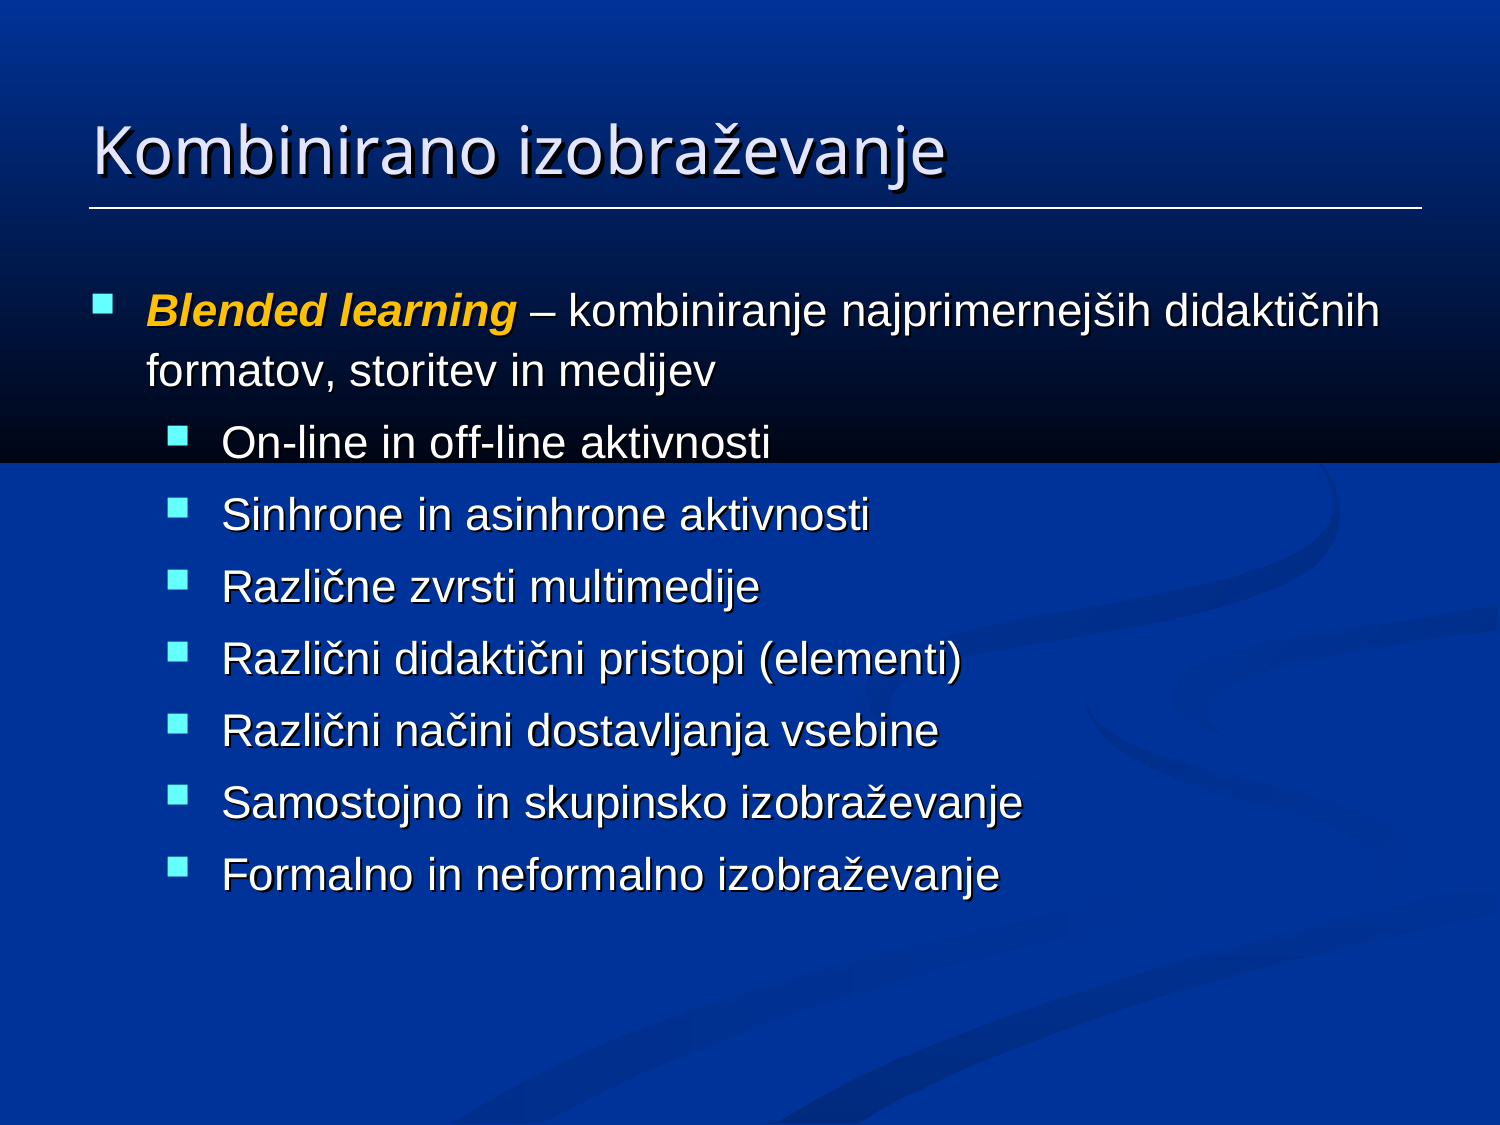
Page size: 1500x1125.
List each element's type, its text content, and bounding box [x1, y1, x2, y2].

text_box Blended learning – kombiniranje najprimernejših didaktičnih formatov, storitev in medijev On-line in off-line aktivnosti Sinhrone in asinhrone aktivnosti Različne zvrsti multimedije Različni didaktični pristopi (elementi) Različni načini dostavljanja vsebine Samostojno in skupinsko izobraževanje Formalno in neformalno izobraževanje [75, 267, 1426, 1071]
text_box Kombinirano izobraževanje [76, 54, 1412, 242]
